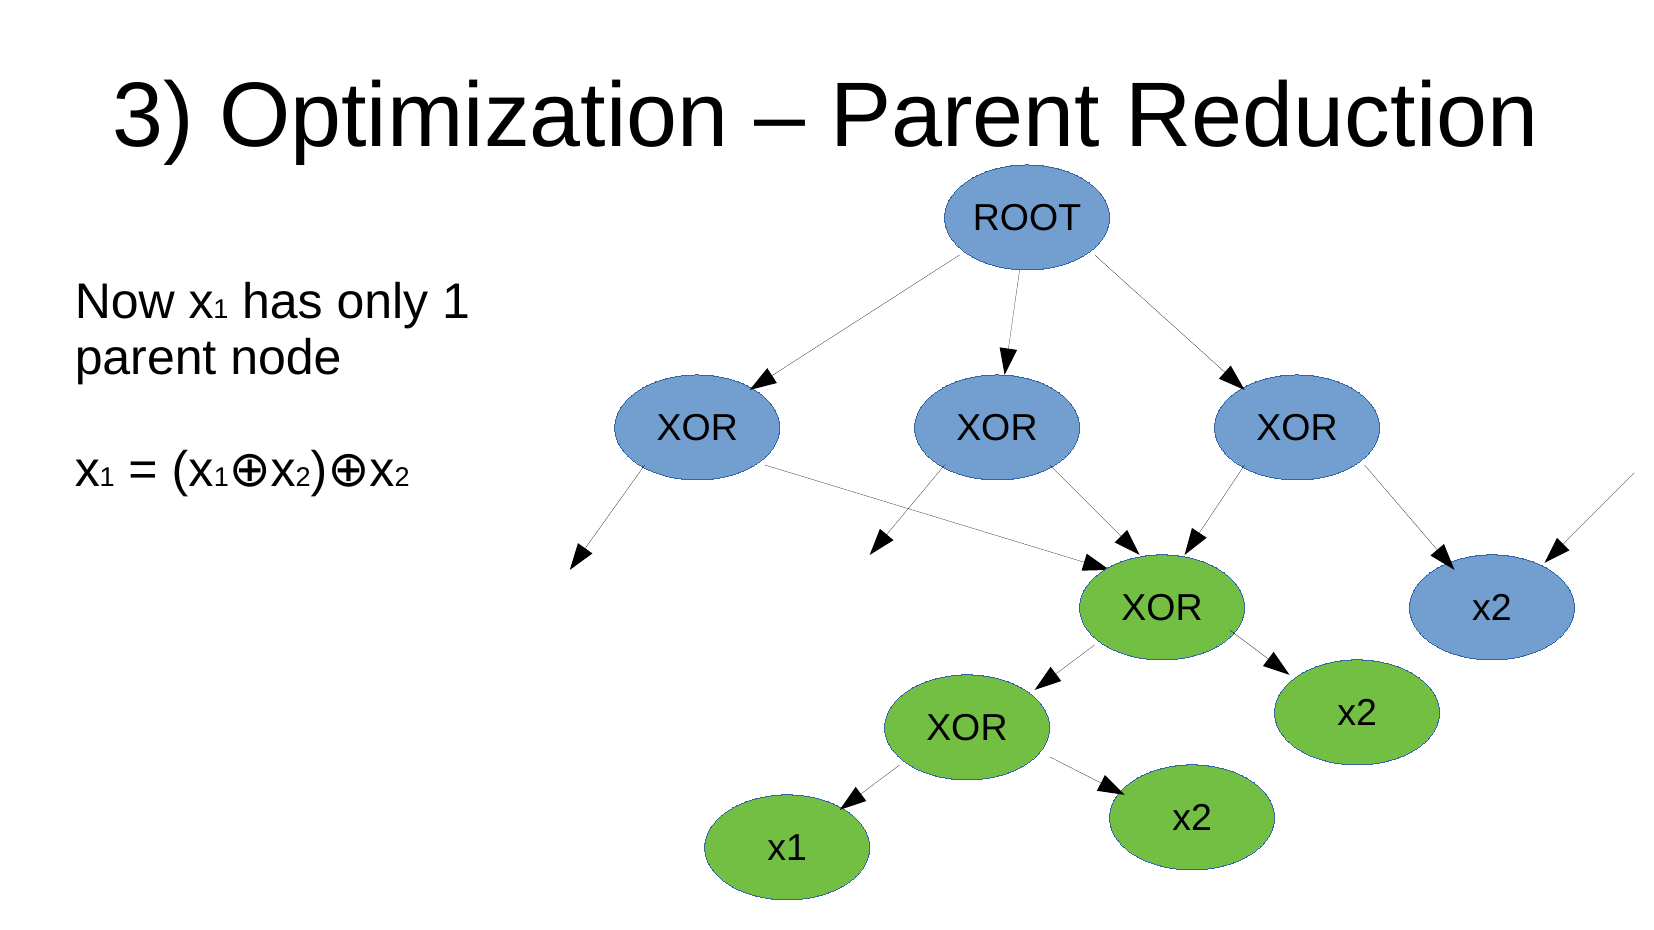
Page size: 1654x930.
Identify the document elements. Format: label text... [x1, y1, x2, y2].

text_box Now x1 has only 1 parent node x1 = (x1⊕x2)⊕x2 [59, 266, 630, 675]
text_box x2 [1409, 554, 1575, 660]
list [630, 459, 642, 484]
text_box XOR [914, 374, 1080, 480]
text_box x2 [1274, 659, 1440, 765]
text_box XOR [1079, 554, 1245, 660]
text_box XOR [1214, 374, 1380, 480]
text_box XOR [884, 674, 1050, 780]
text_box XOR [630, 374, 780, 480]
text_box x1 [704, 794, 870, 900]
title 3) Optimization – Parent Reduction [82, 37, 1571, 193]
text_box ROOT [944, 164, 1110, 270]
text_box x2 [1109, 764, 1275, 870]
list [82, 217, 1571, 757]
